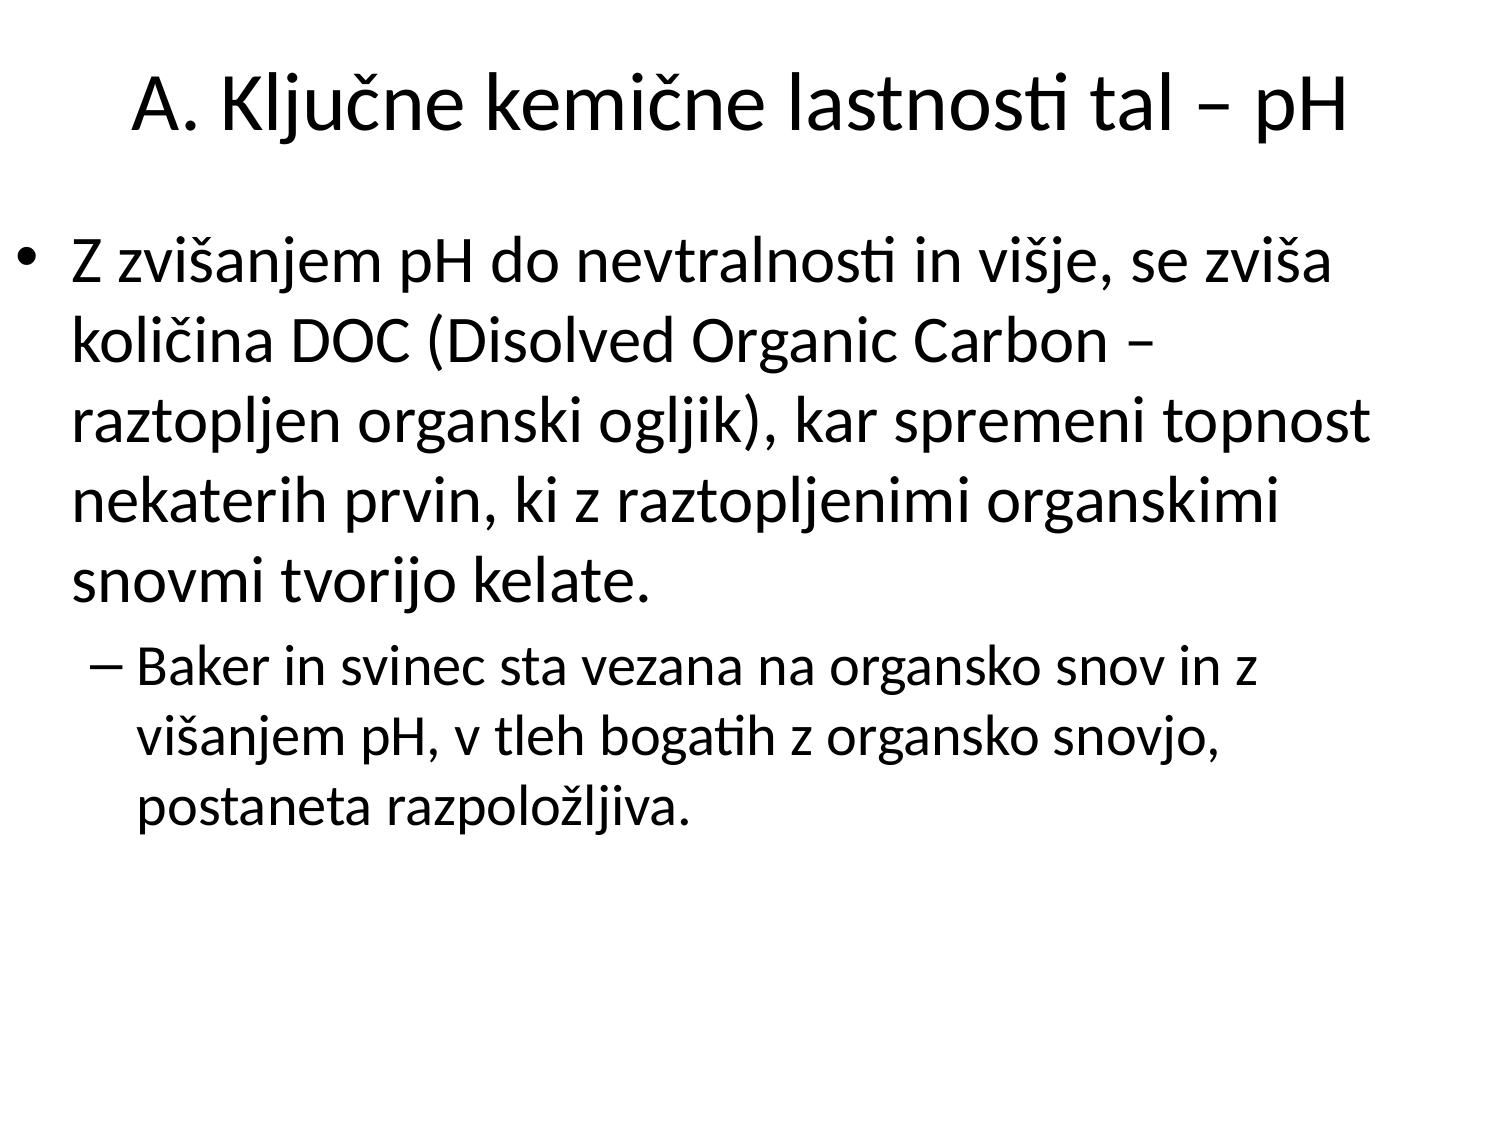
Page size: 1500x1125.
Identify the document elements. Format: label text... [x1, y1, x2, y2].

title A. Ključne kemične lastnosti tal – pH [76, 0, 1427, 188]
list Z zvišanjem pH do nevtralnosti in višje, se zviša količina DOC (Disolved Organic Carbon – raztopljen organski ogljik), kar spremeni topnost nekaterih prvin, ki z raztopljenimi organskimi snovmi tvorijo kelate. Baker in svinec sta vezana na organsko snov in z višanjem pH, v tleh bogatih z organsko snovjo, postaneta razpoložljiva. [0, 208, 1459, 1125]
